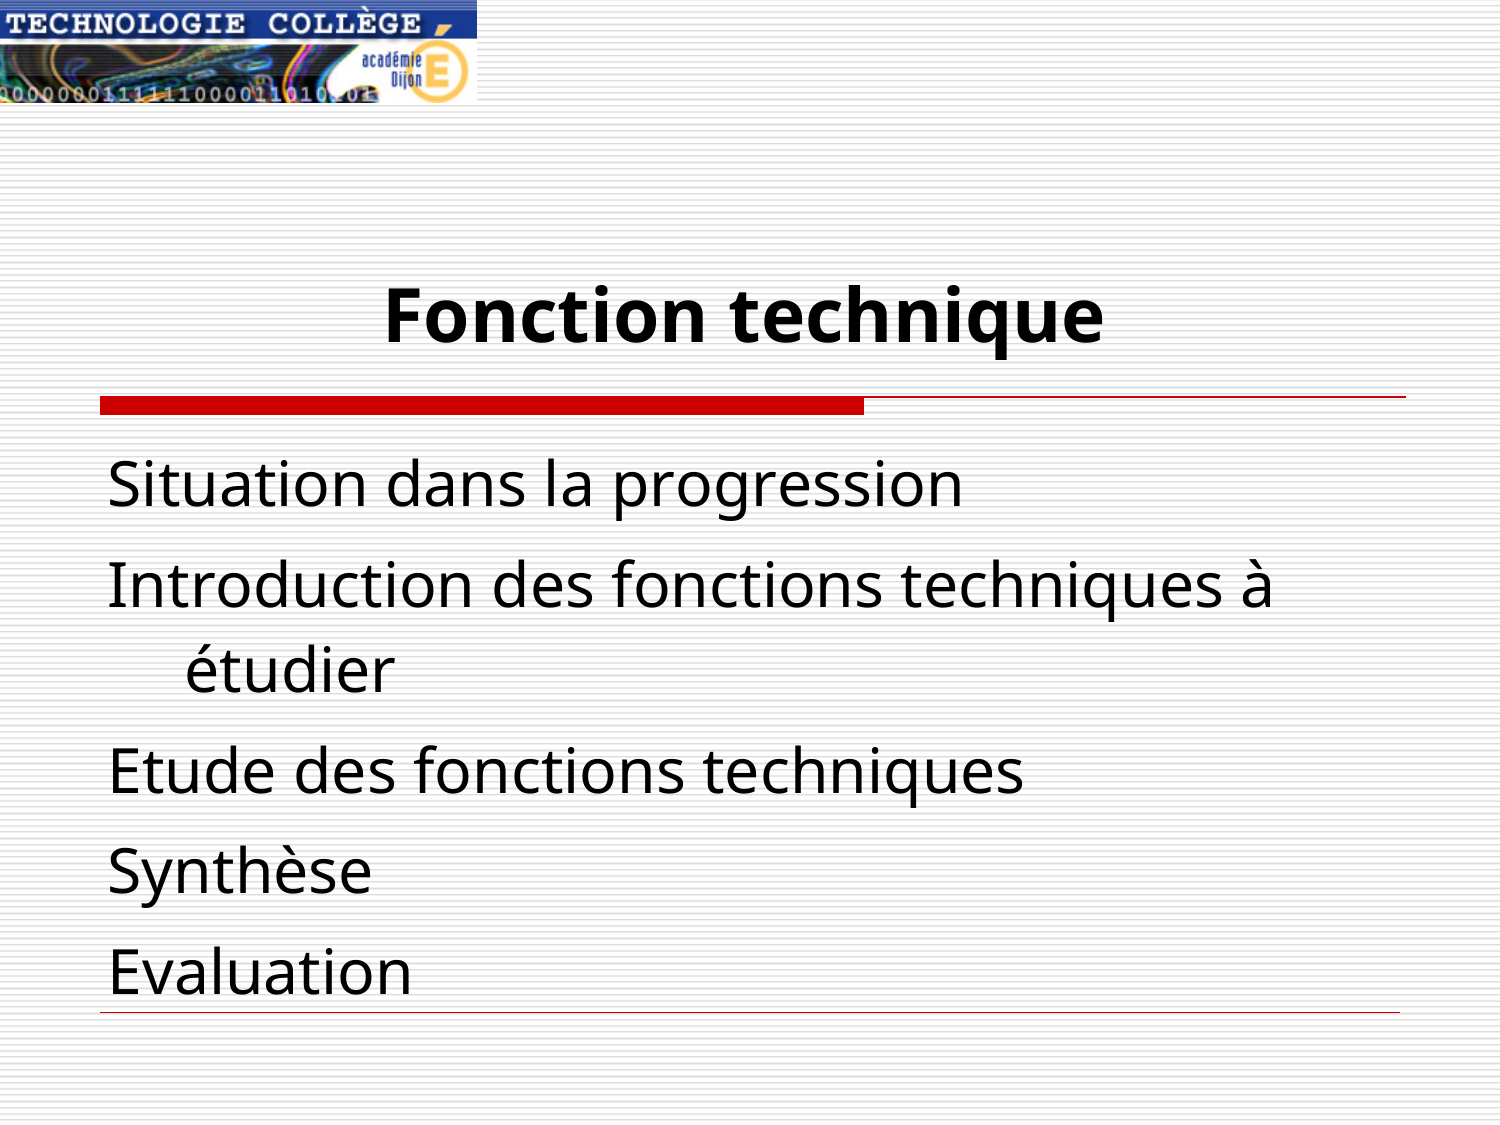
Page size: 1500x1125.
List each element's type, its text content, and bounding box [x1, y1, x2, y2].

picture [0, 0, 1500, 1125]
title Fonction technique [88, 172, 1401, 373]
list Situation dans la progression Introduction des fonctions techniques à étudier Etude des fonctions techniques Synthèse Evaluation [92, 432, 1406, 988]
